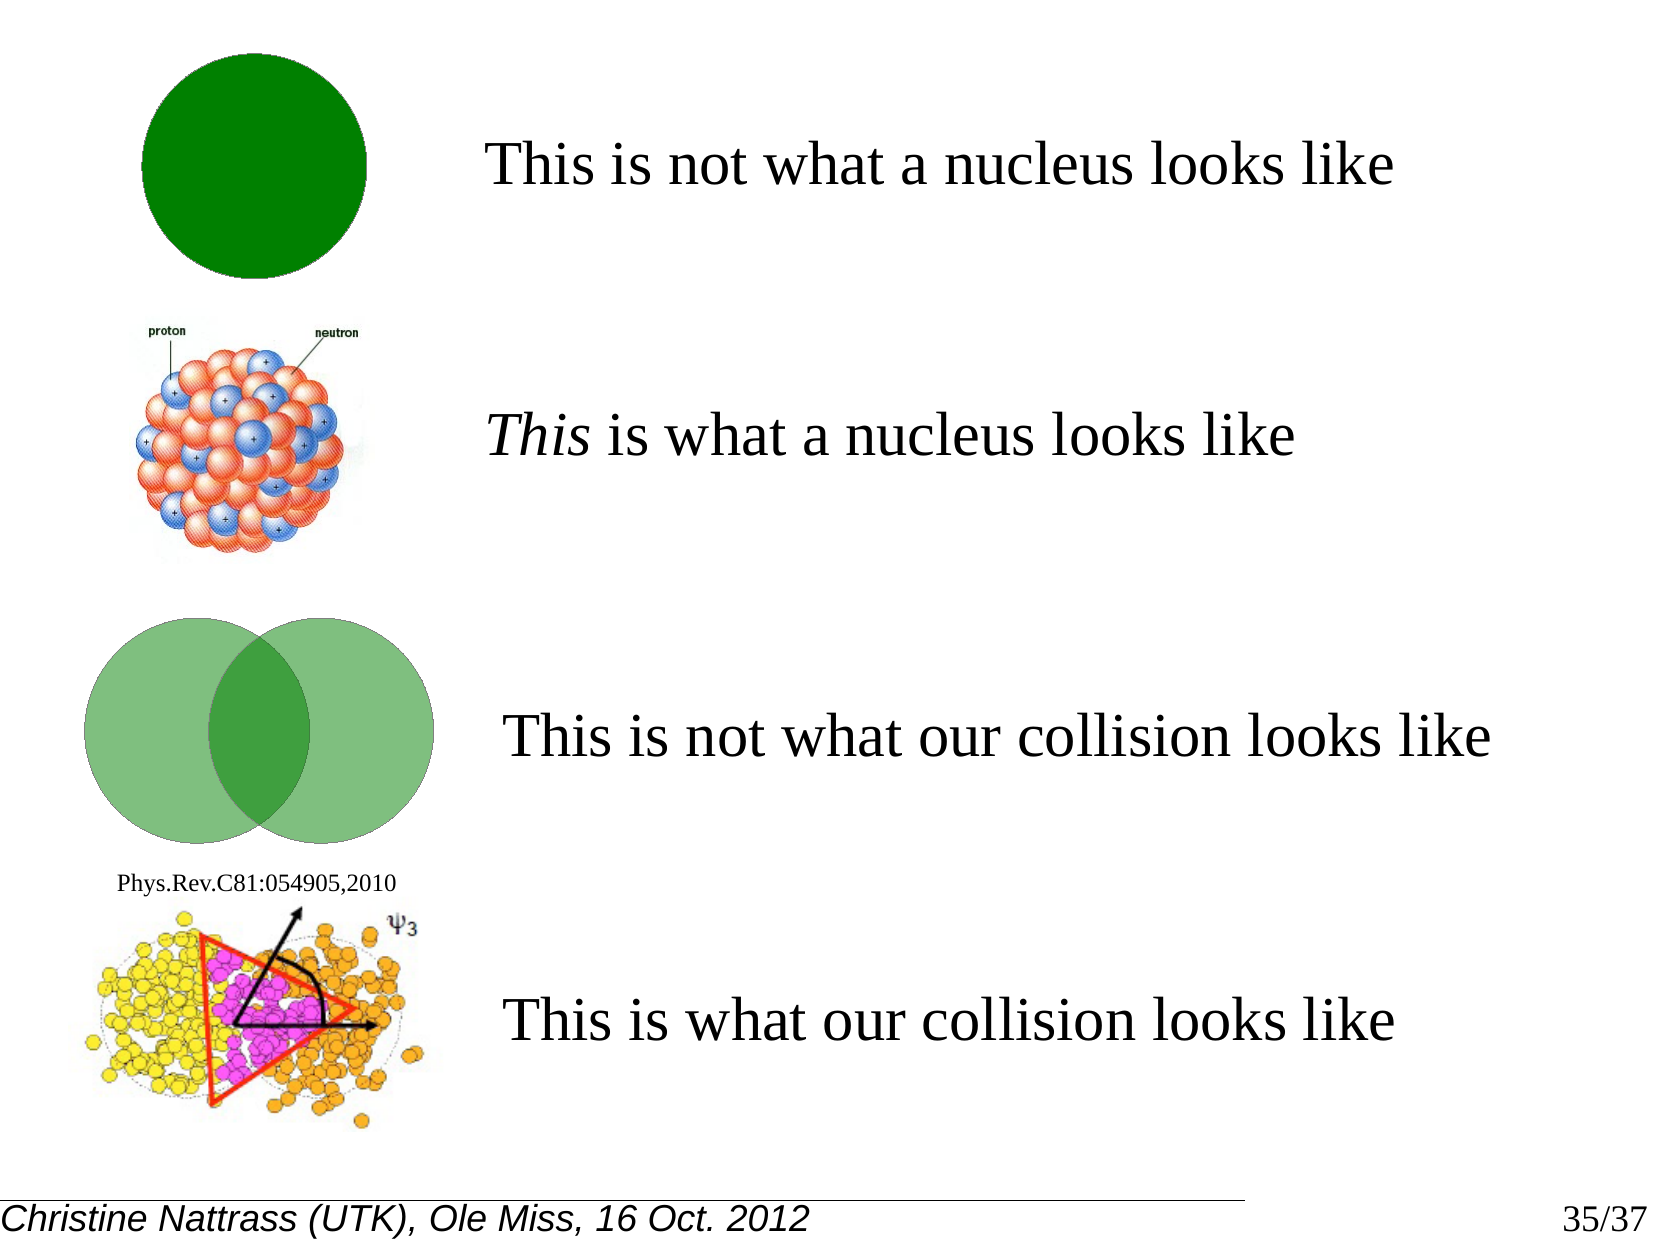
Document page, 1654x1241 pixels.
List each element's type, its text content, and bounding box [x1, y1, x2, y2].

text_box [84, 618, 434, 844]
text_box This is what our collision looks like [487, 976, 1575, 1061]
text_box This is not what a nucleus looks like [469, 121, 1520, 206]
text_box [141, 53, 367, 279]
picture [68, 872, 451, 1132]
text_box This is not what our collision looks like [487, 693, 1575, 778]
picture [129, 308, 375, 564]
text_box This is what a nucleus looks like [469, 392, 1520, 477]
text_box Phys.Rev.C81:054905,2010 [116, 880, 427, 909]
